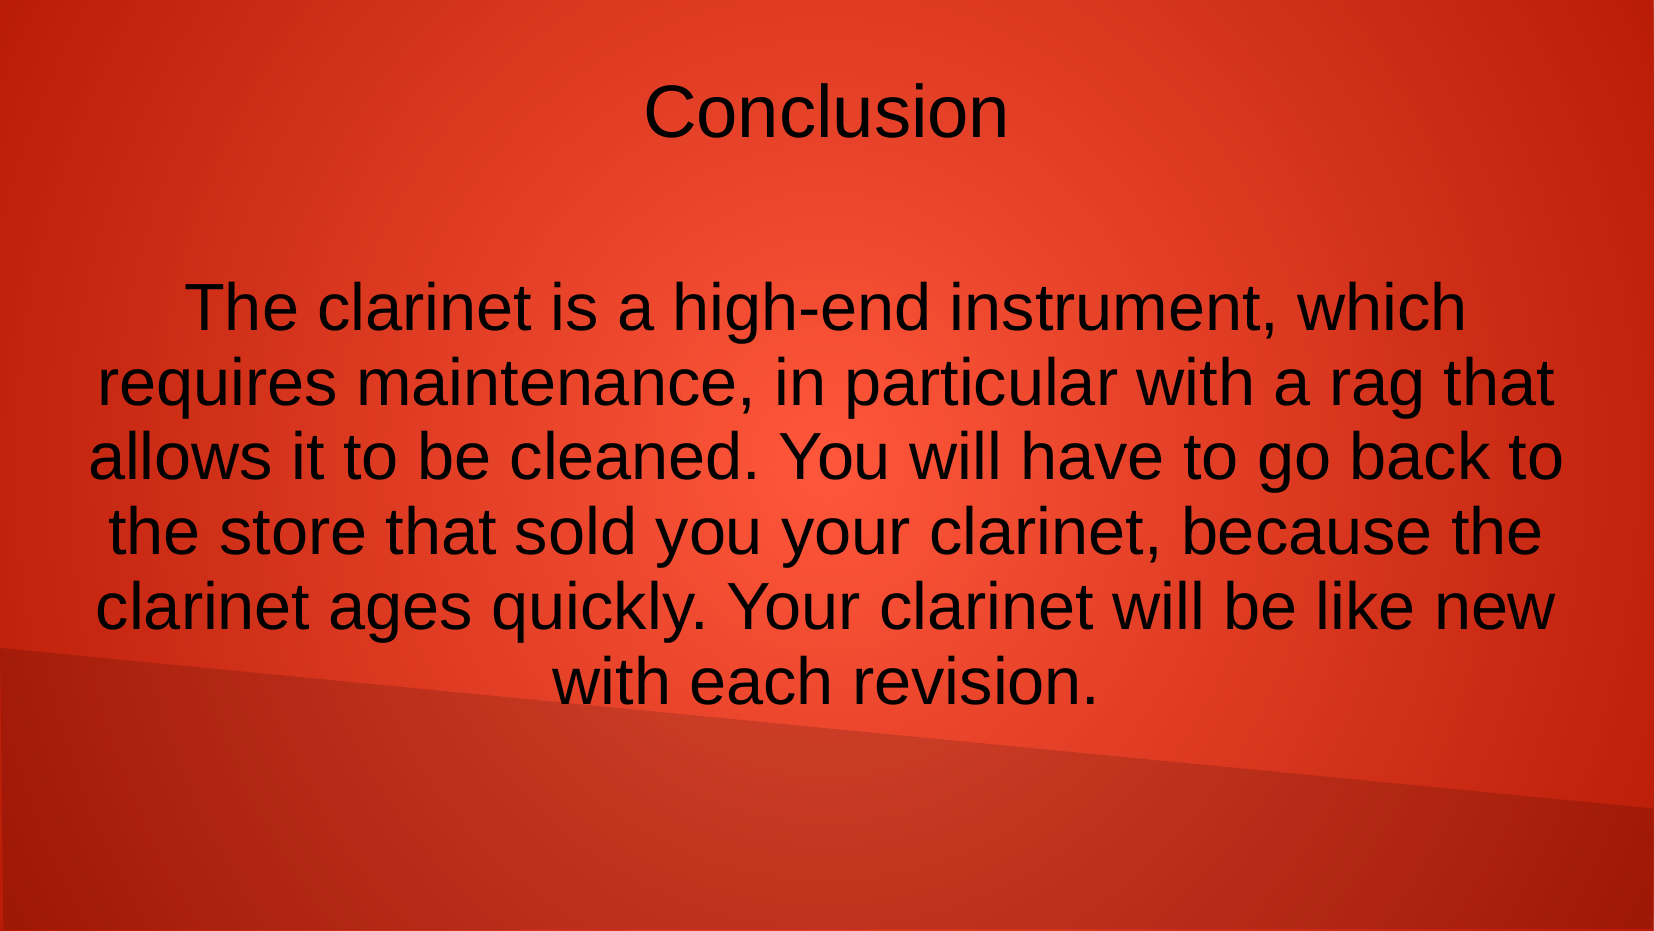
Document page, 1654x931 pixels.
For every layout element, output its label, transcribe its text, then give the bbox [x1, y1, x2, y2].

title Conclusion [82, 35, 1571, 189]
subtitle The clarinet is a high-end instrument, which requires maintenance, in particular with a rag that allows it to be cleaned. You will have to go back to the store that sold you your clarinet, because the clarinet ages quickly. Your clarinet will be like new with each revision. [82, 224, 1571, 764]
